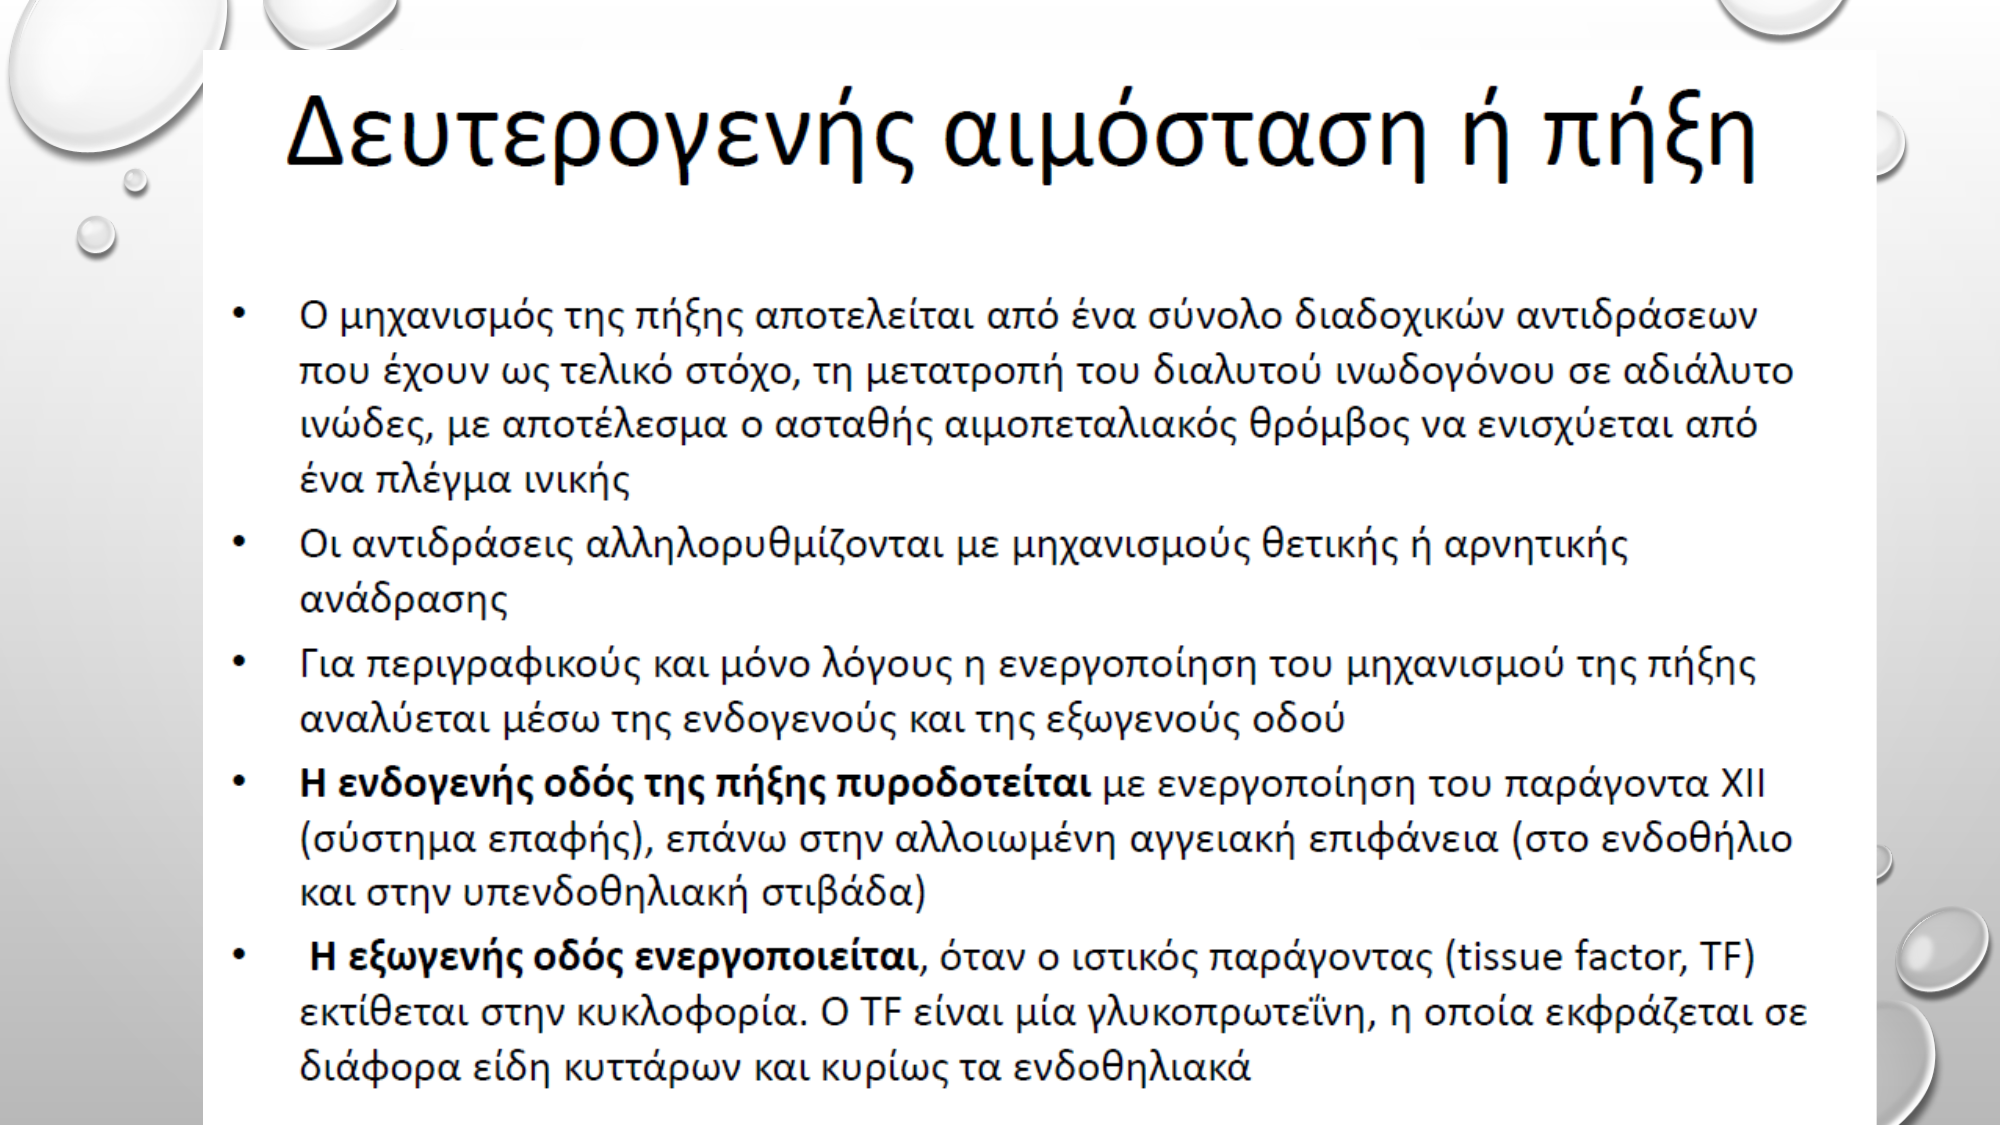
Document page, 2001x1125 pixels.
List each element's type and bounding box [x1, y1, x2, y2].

picture [203, 50, 1877, 1125]
